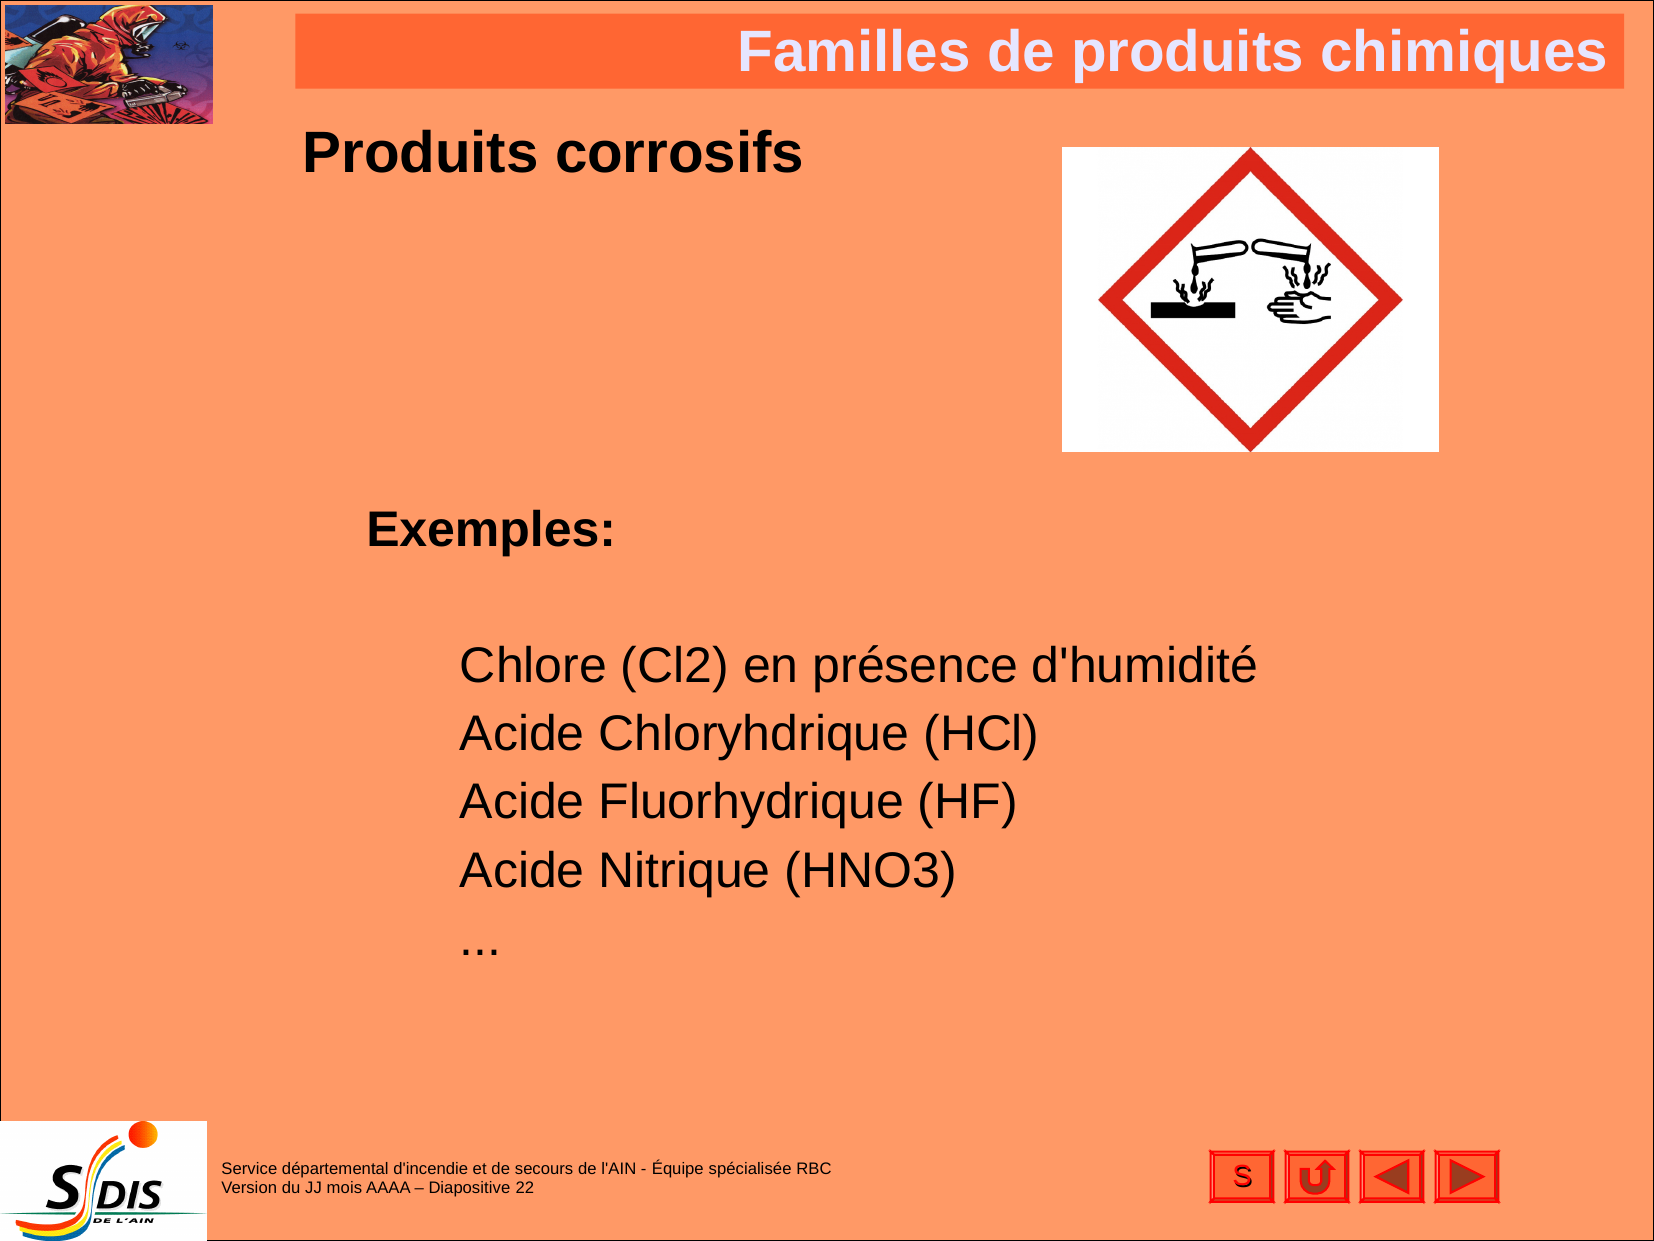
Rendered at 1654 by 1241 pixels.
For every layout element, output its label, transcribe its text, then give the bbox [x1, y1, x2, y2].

picture [5, 5, 213, 124]
text_box Familles de produits chimiques [295, 13, 1625, 89]
text_box Produits corrosifs [287, 112, 821, 193]
text_box Exemples: Chlore (Cl2) en présence d'humidité Acide Chloryhdrique (HCl) Acide Fluorhydrique (HF) Acide Nitrique (HNO3) ... [295, 493, 1388, 975]
picture [0, 1121, 207, 1241]
picture [1062, 147, 1439, 452]
